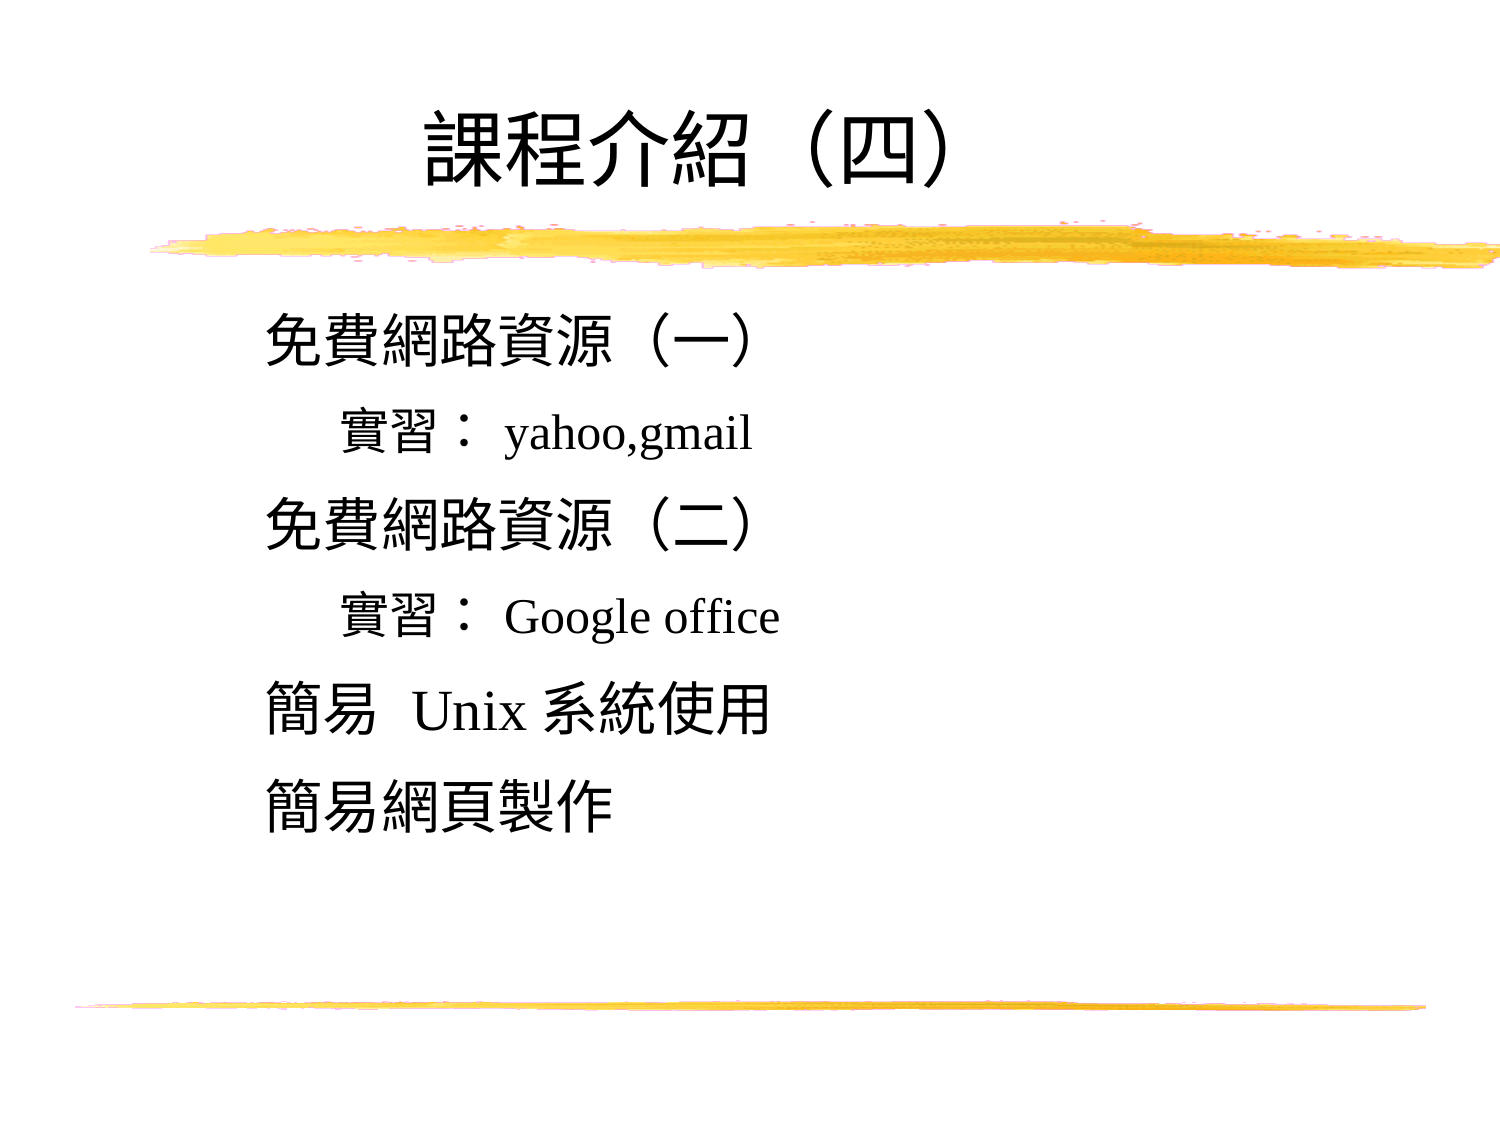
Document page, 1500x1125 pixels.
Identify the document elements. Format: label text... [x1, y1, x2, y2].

list 免費網路資源（一） 實習：yahoo,gmail 免費網路資源（二） 實習：Google office 簡易 Unix系統使用 簡易網頁製作 [249, 287, 1413, 988]
picture [150, 215, 1500, 279]
title 課程介紹（四） [75, 24, 1351, 213]
picture [75, 999, 1426, 1013]
